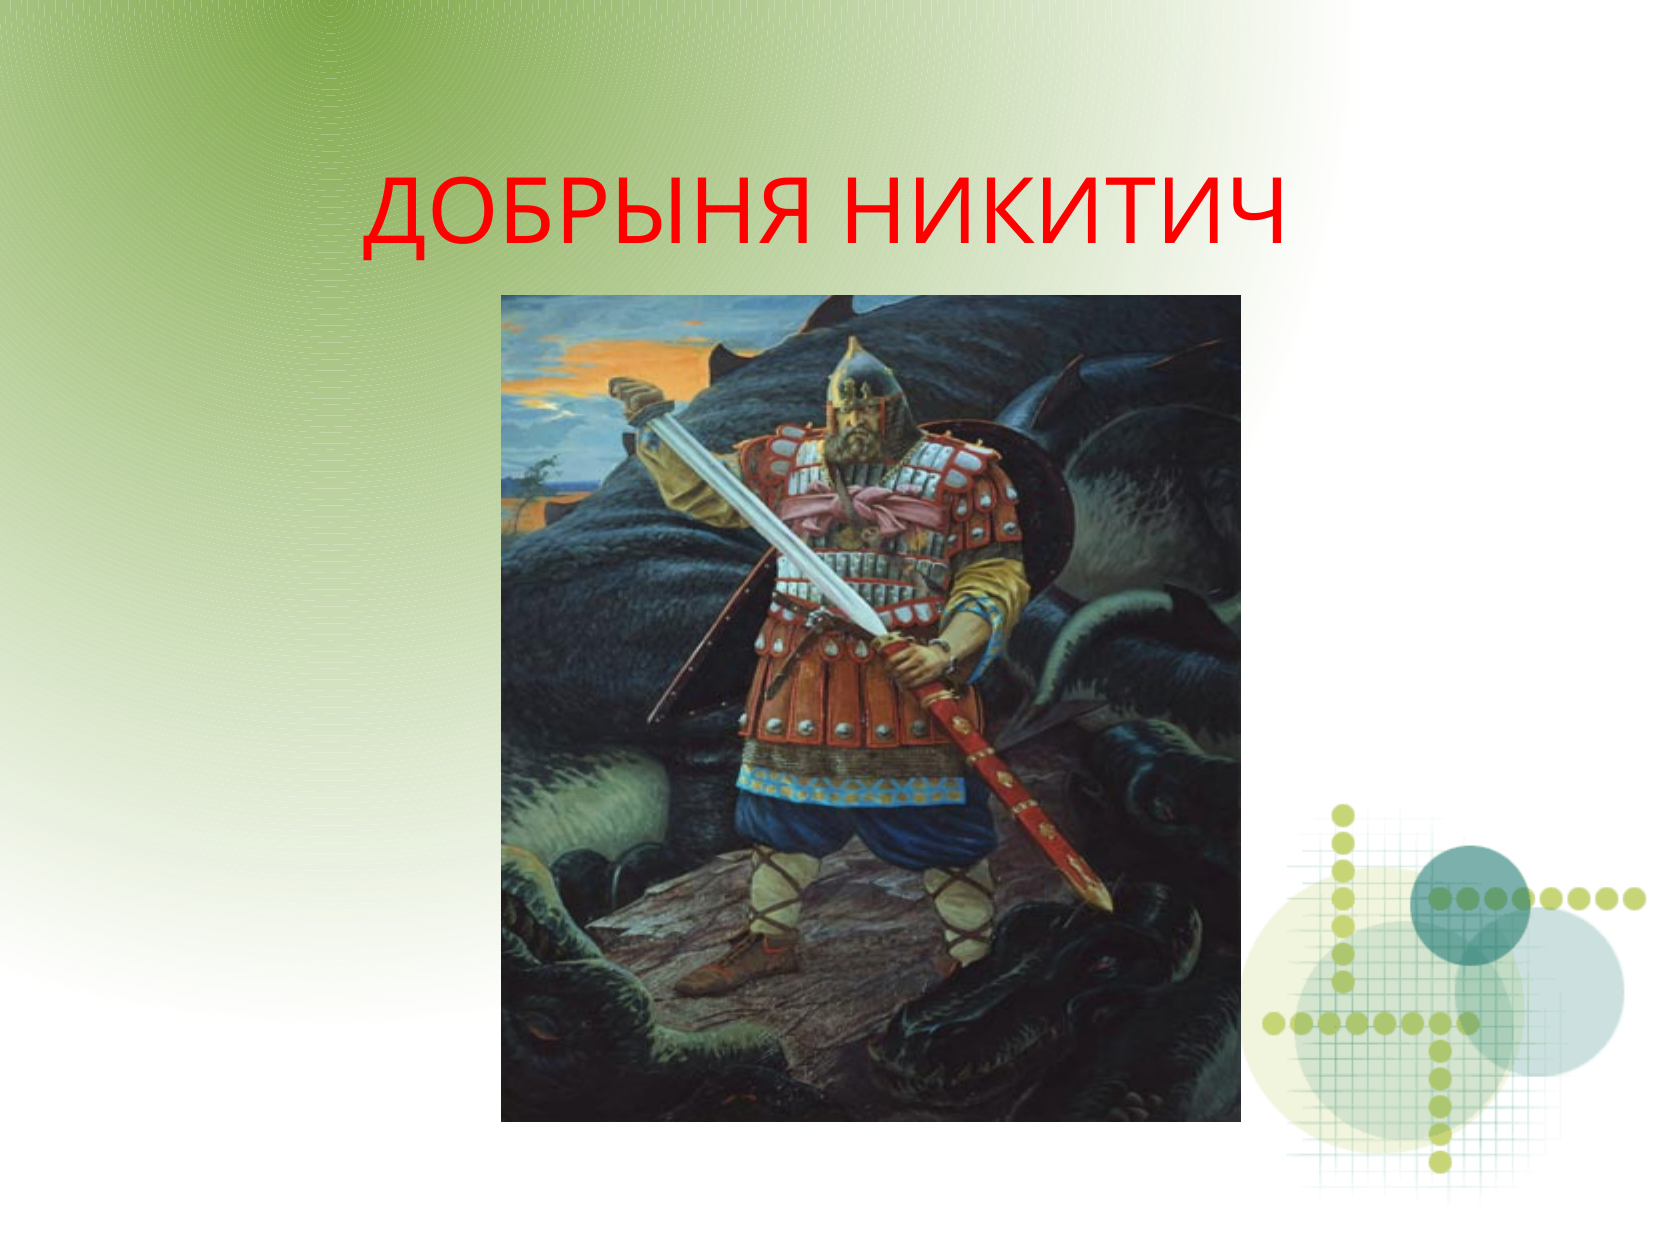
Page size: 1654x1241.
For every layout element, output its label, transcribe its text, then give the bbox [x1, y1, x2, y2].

picture [501, 295, 1241, 1123]
title ДОБРЫНЯ НИКИТИЧ [121, 110, 1534, 303]
